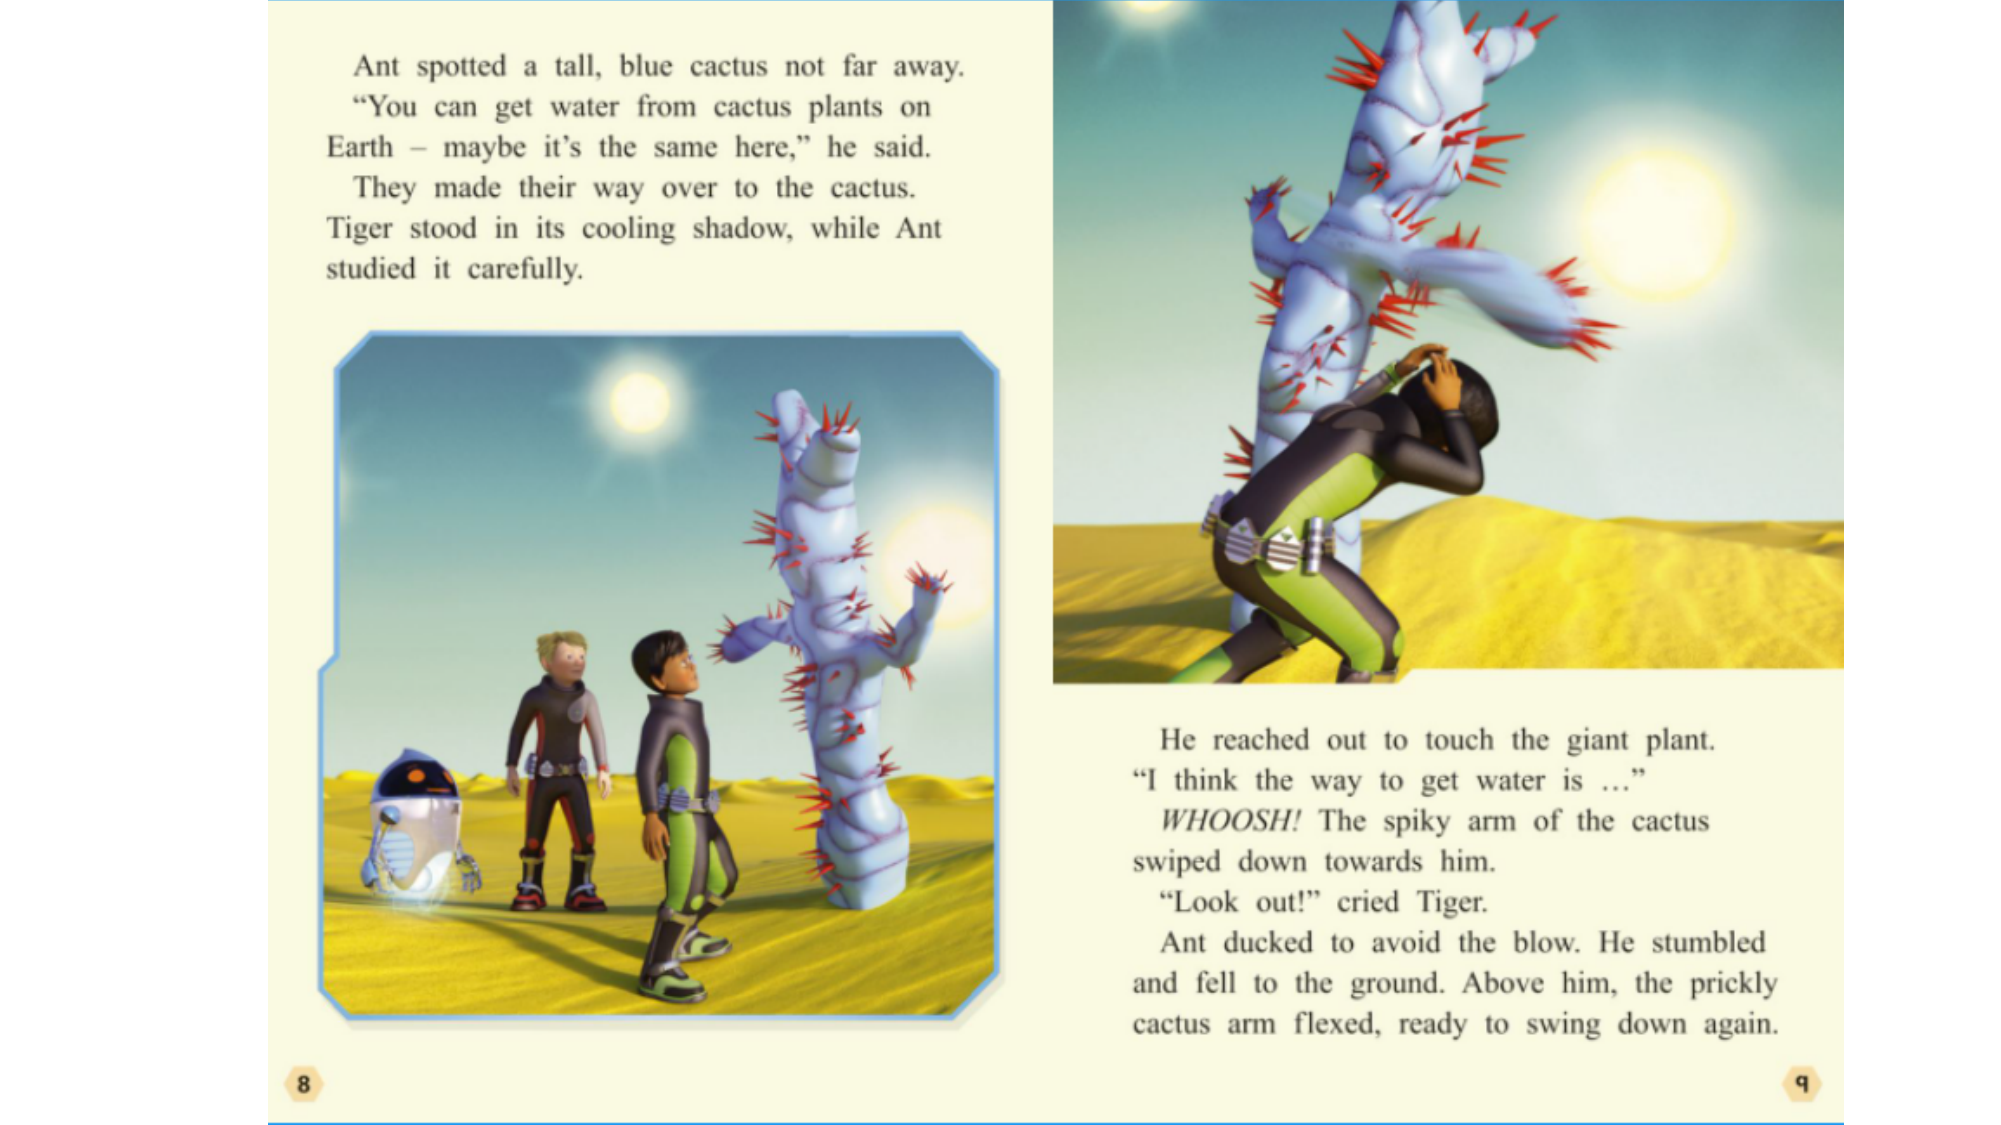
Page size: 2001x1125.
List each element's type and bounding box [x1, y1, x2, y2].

picture [268, 0, 1844, 1125]
